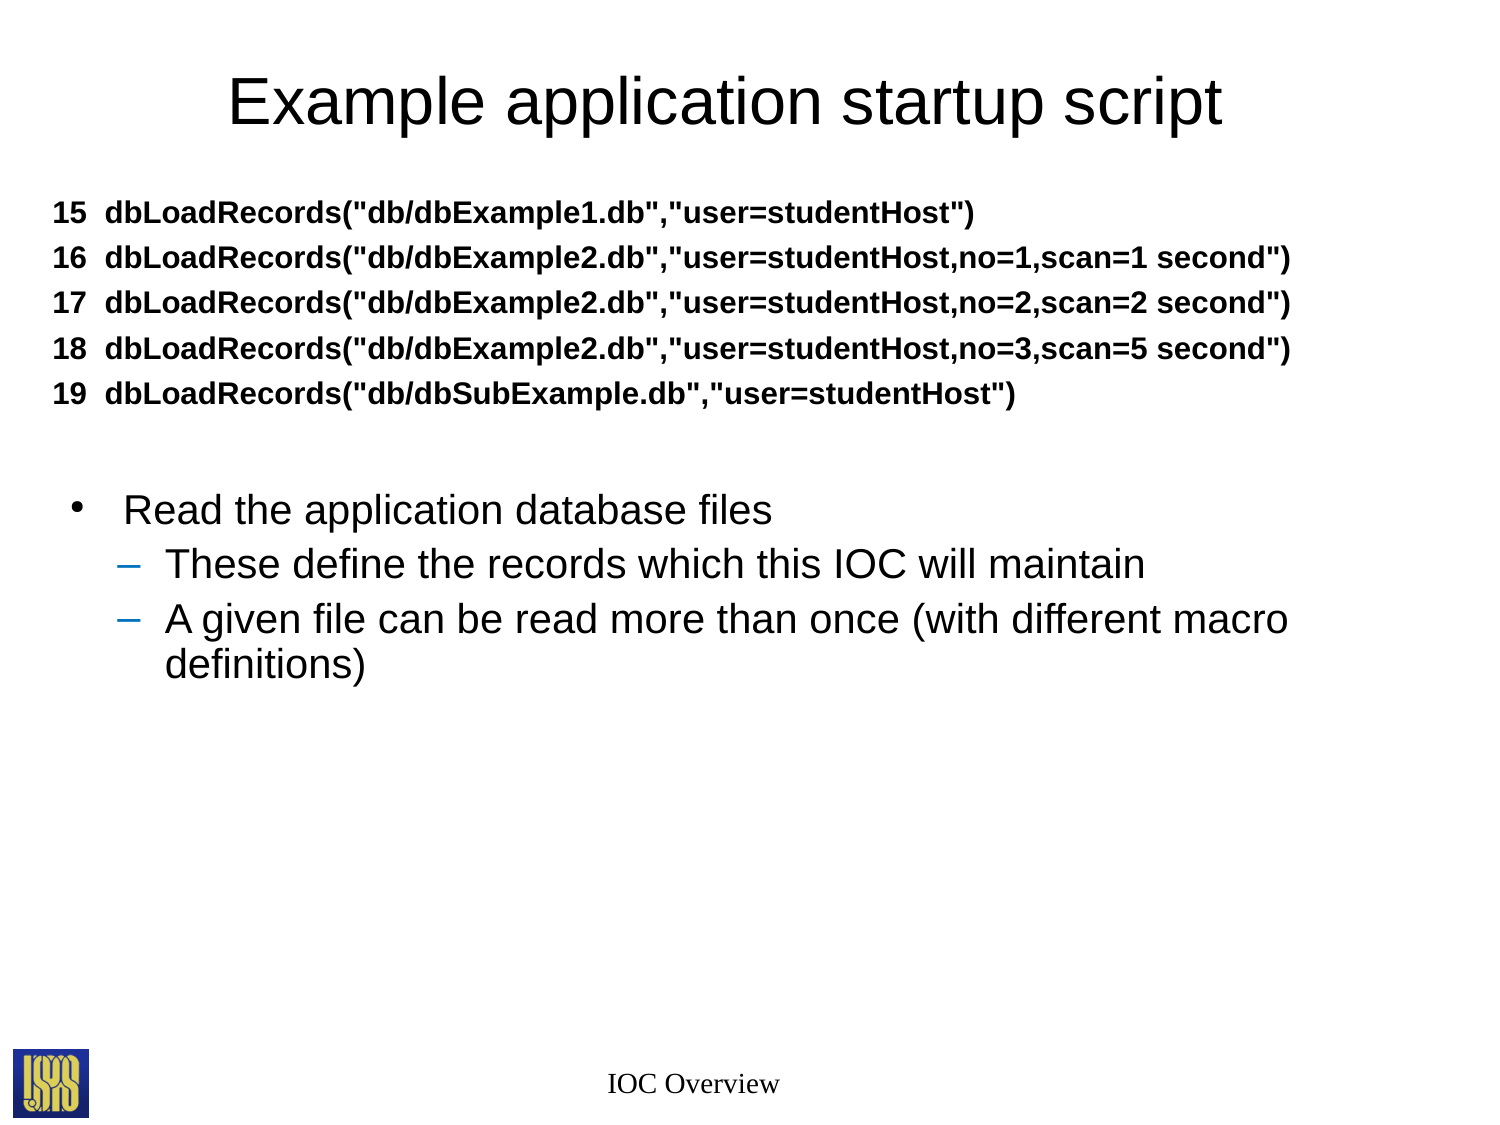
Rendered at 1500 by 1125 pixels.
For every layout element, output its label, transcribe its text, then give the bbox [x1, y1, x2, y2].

list 15 dbLoadRecords("db/dbExample1.db","user=studentHost") 16 dbLoadRecords("db/dbExample2.db","user=studentHost,no=1,scan=1 second") 17 dbLoadRecords("db/dbExample2.db","user=studentHost,no=2,scan=2 second") 18 dbLoadRecords("db/dbExample2.db","user=studentHost,no=3,scan=5 second") 19 dbLoadRecords("db/dbSubExample.db","user=studentHost") Read the application database files These define the records which this IOC will maintain A given file can be read more than once (with different macro definitions) [37, 184, 1455, 743]
title Example application startup script [55, 57, 1361, 146]
picture [13, 1049, 89, 1118]
